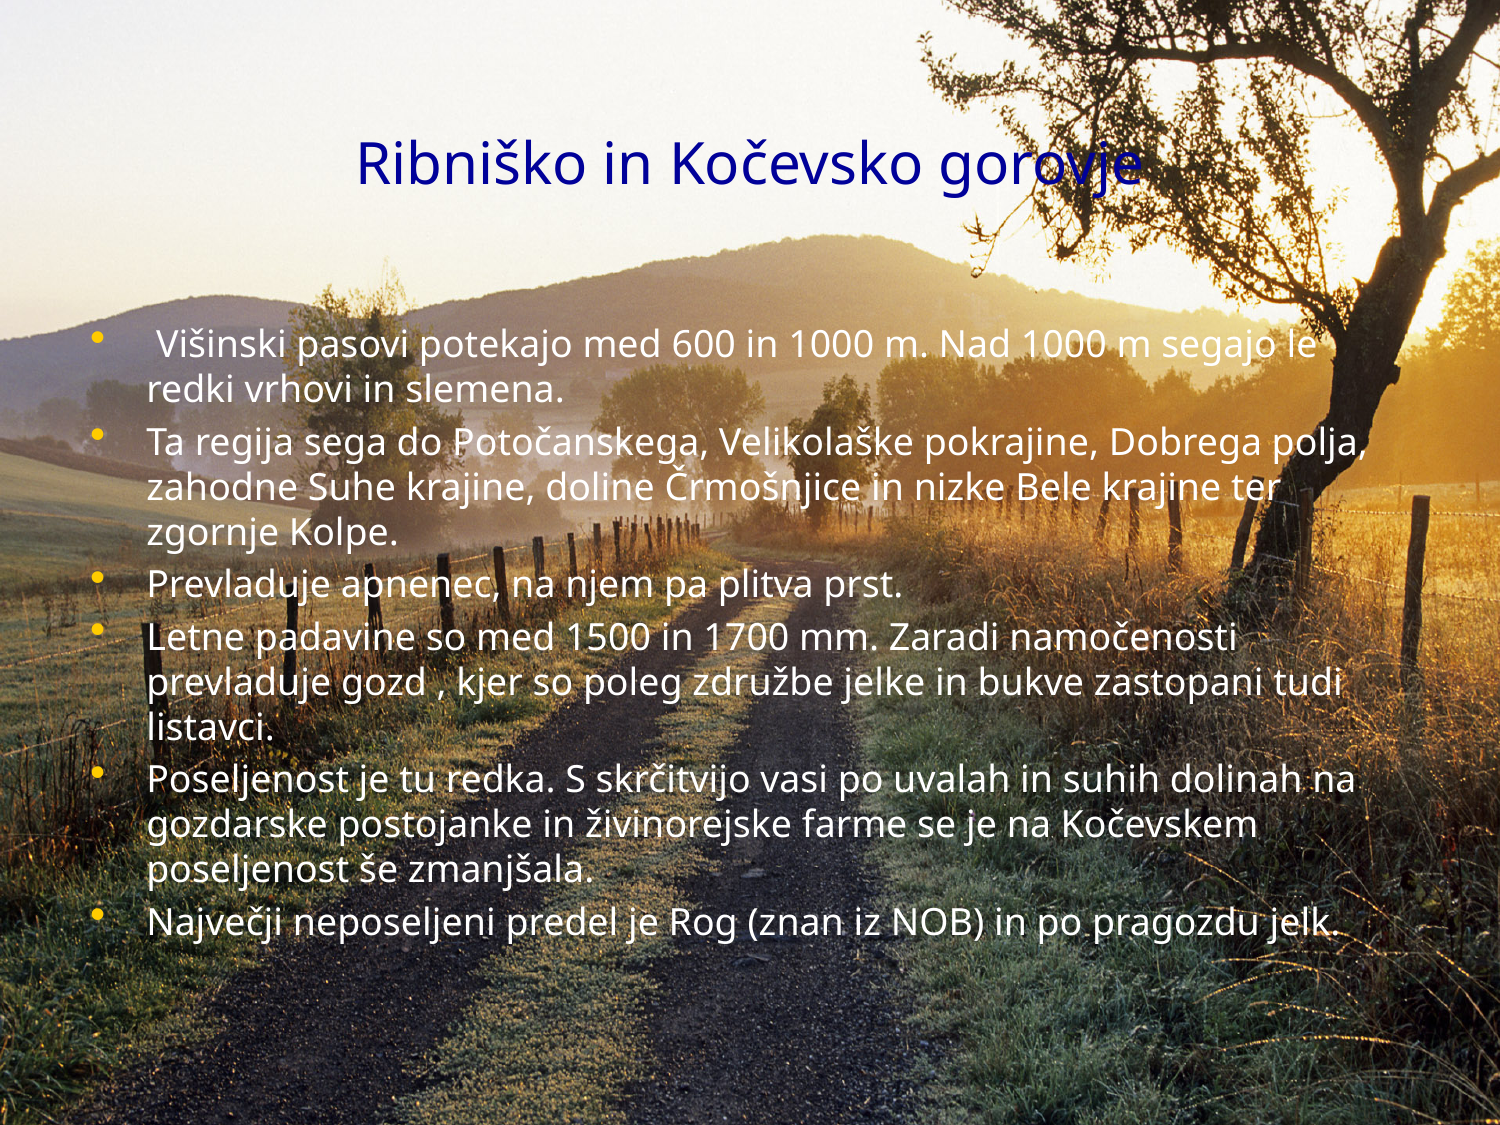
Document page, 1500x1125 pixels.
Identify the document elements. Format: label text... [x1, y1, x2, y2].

title Ribniško in Kočevsko gorovje [75, 47, 1425, 275]
picture [0, 0, 1500, 1125]
list Višinski pasovi potekajo med 600 in 1000 m. Nad 1000 m segajo le redki vrhovi in slemena. Ta regija sega do Potočanskega, Velikolaške pokrajine, Dobrega polja, zahodne Suhe krajine, doline Črmošnjice in nizke Bele krajine ter zgornje Kolpe. Prevladuje apnenec, na njem pa plitva prst. Letne padavine so med 1500 in 1700 mm. Zaradi namočenosti prevladuje gozd , kjer so poleg združbe jelke in bukve zastopani tudi listavci. Poseljenost je tu redka. S skrčitvijo vasi po uvalah in suhih dolinah na gozdarske postojanke in živinorejske farme se je na Kočevskem poseljenost še zmanjšala. Največji neposeljeni predel je Rog (znan iz NOB) in po pragozdu jelk. [75, 312, 1425, 988]
